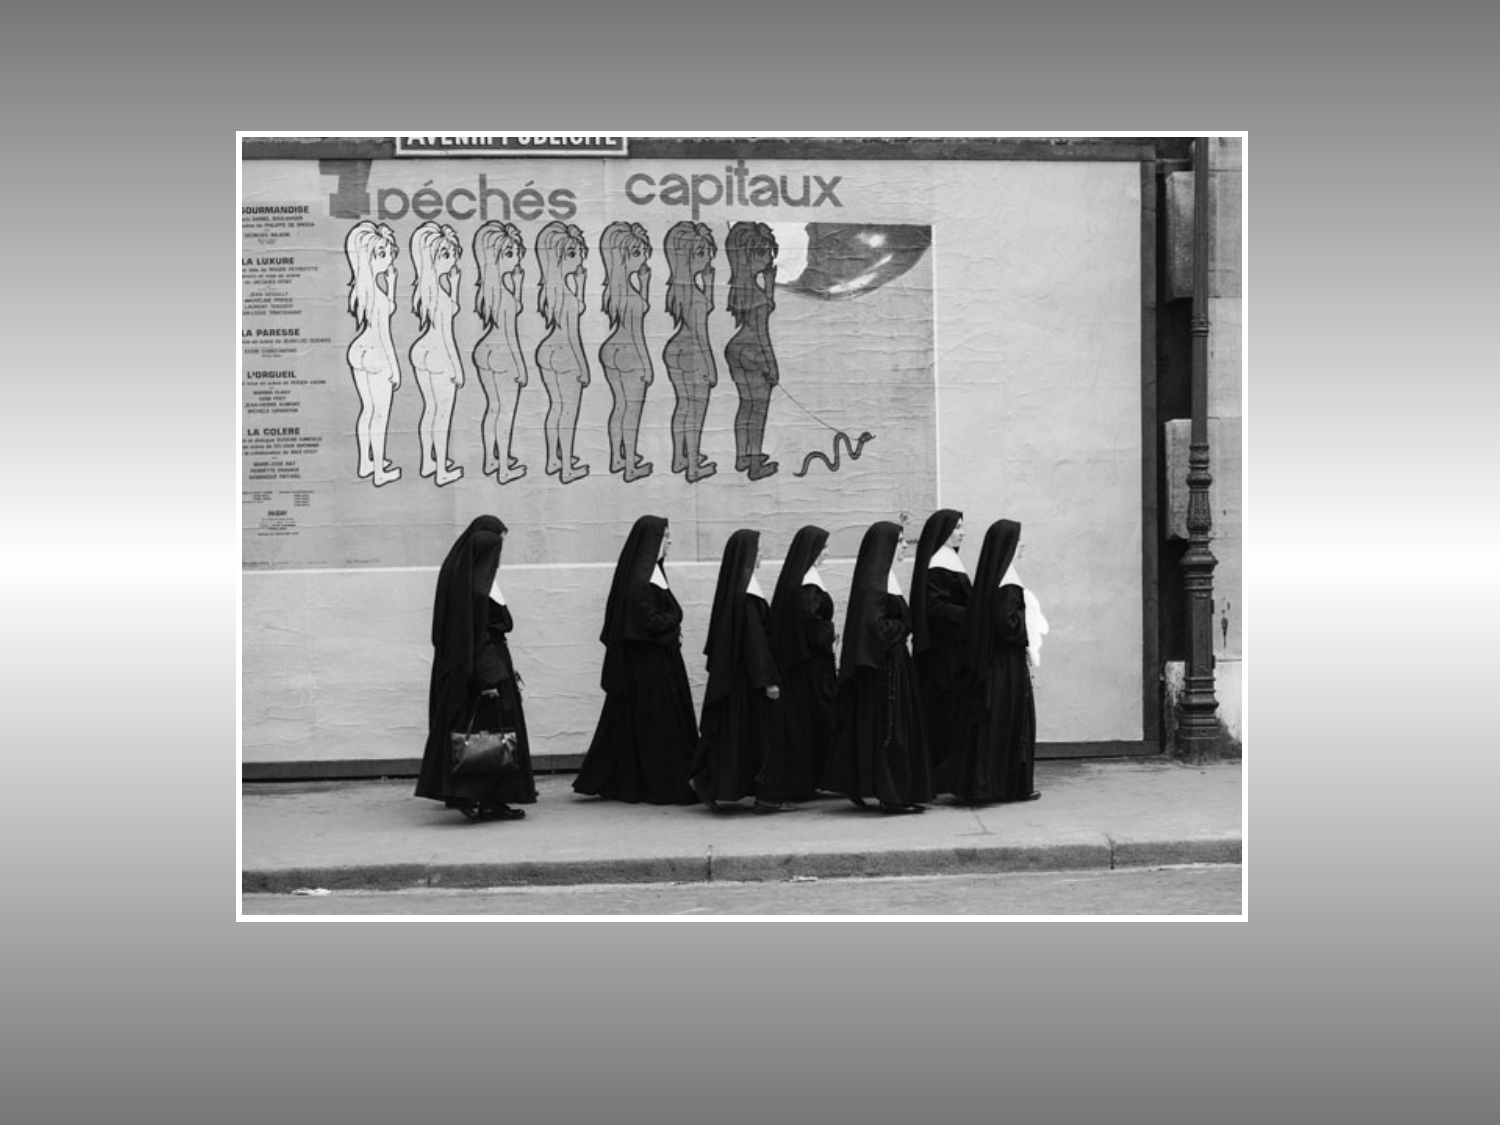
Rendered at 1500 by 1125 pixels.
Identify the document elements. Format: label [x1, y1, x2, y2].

picture [242, 137, 1243, 916]
